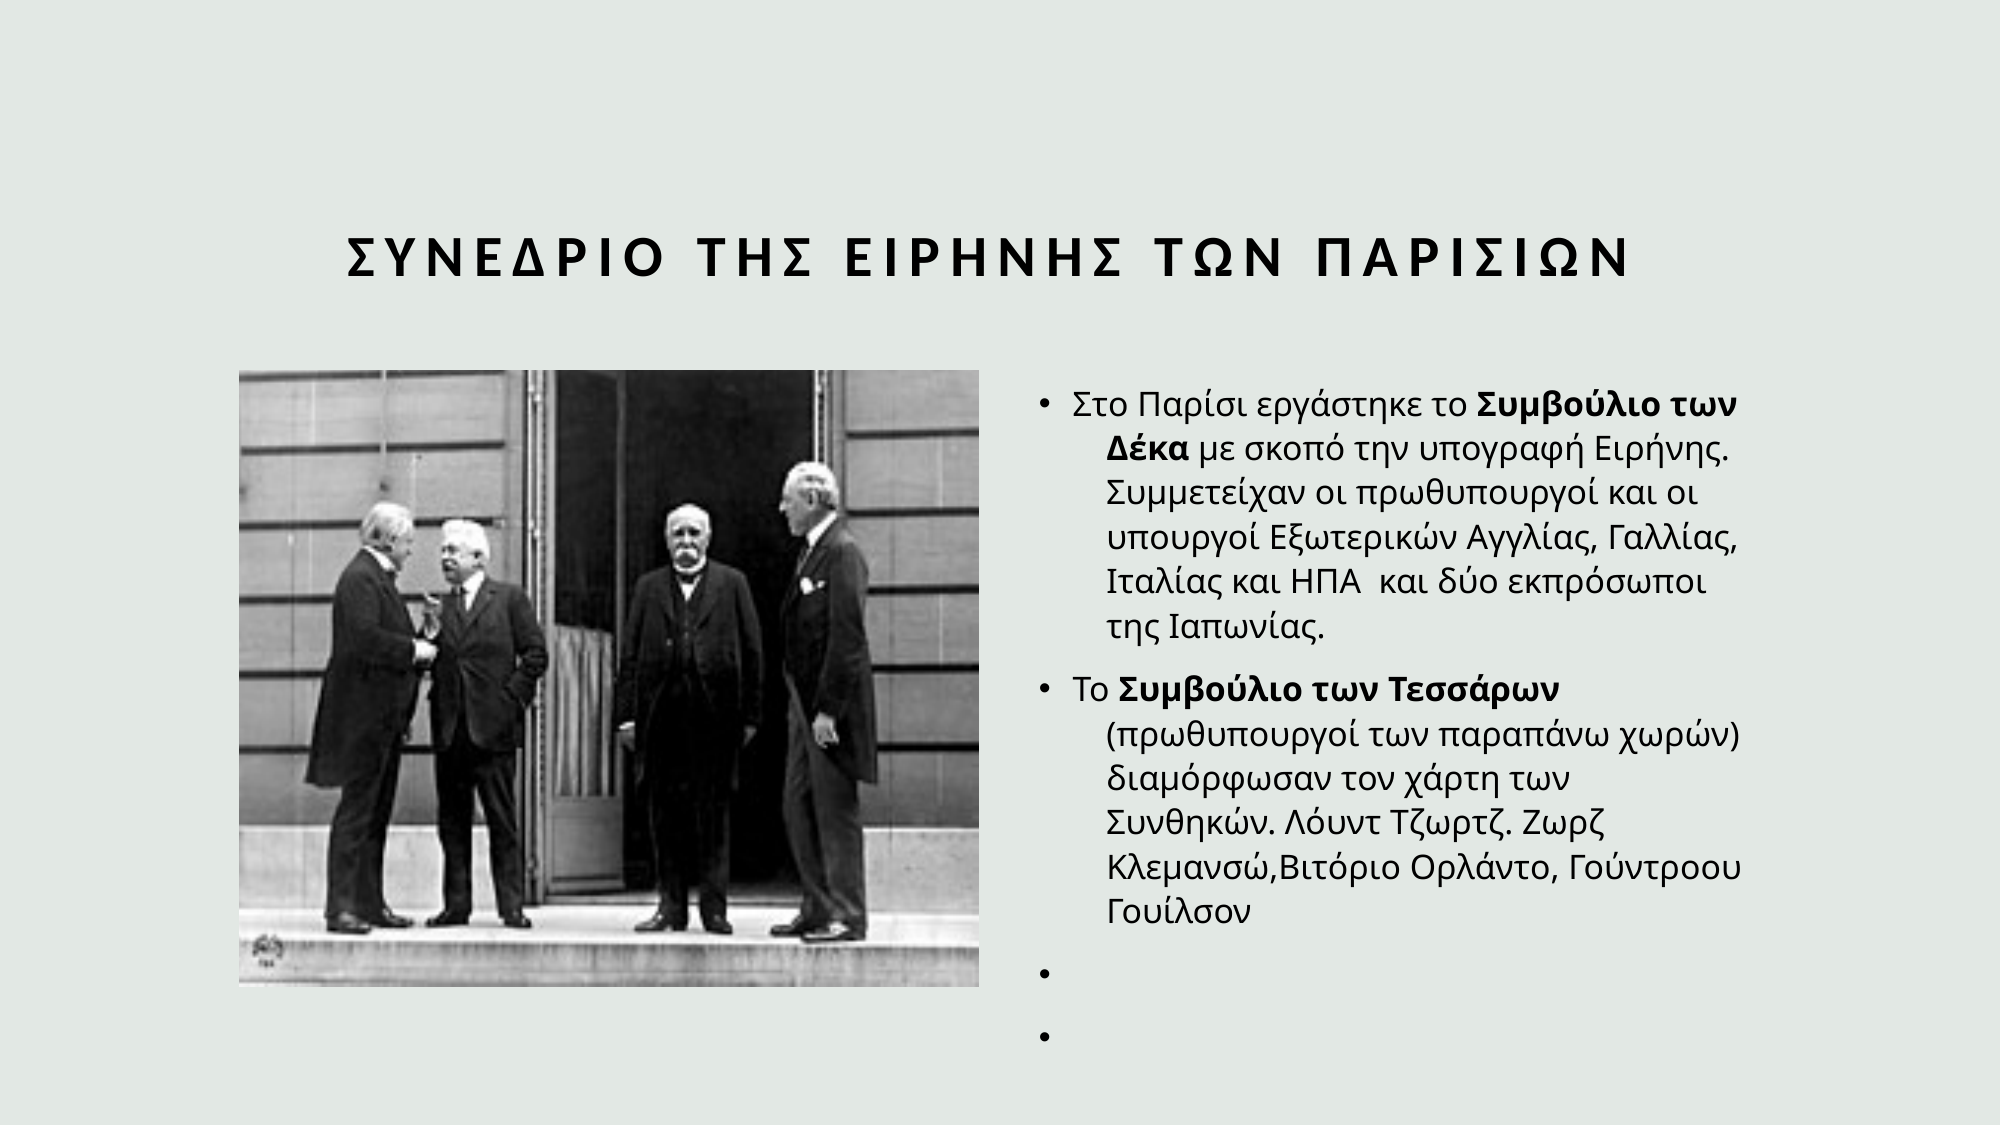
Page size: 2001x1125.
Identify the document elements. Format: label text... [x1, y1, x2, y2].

list Στο Παρίσι εργάστηκε το Συμβούλιο των Δέκα με σκοπό την υπογραφή Ειρήνης. Συμμετείχαν οι πρωθυπουργοί και οι υπουργοί Εξωτερικών Αγγλίας, Γαλλίας, Ιταλίας και ΗΠΑ και δύο εκπρόσωποι της Ιαπωνίας. Το Συμβούλιο των Τεσσάρων (πρωθυπουργοί των παραπάνω χωρών) διαμόρφωσαν τον χάρτη των Συνθηκών. Λόυντ Τζωρτζ. Ζωρζ Κλεμανσώ,Βιτόριο Ορλάντο, Γούντροου Γουίλσον [1023, 370, 1763, 971]
picture [239, 370, 979, 987]
title ΣΥΝΕΔΡΙΟ τησ ΕΙΡΗΝΗΣ ΤΩΝ ΠΑΡΙΣΙΩΝ [212, 138, 1788, 354]
